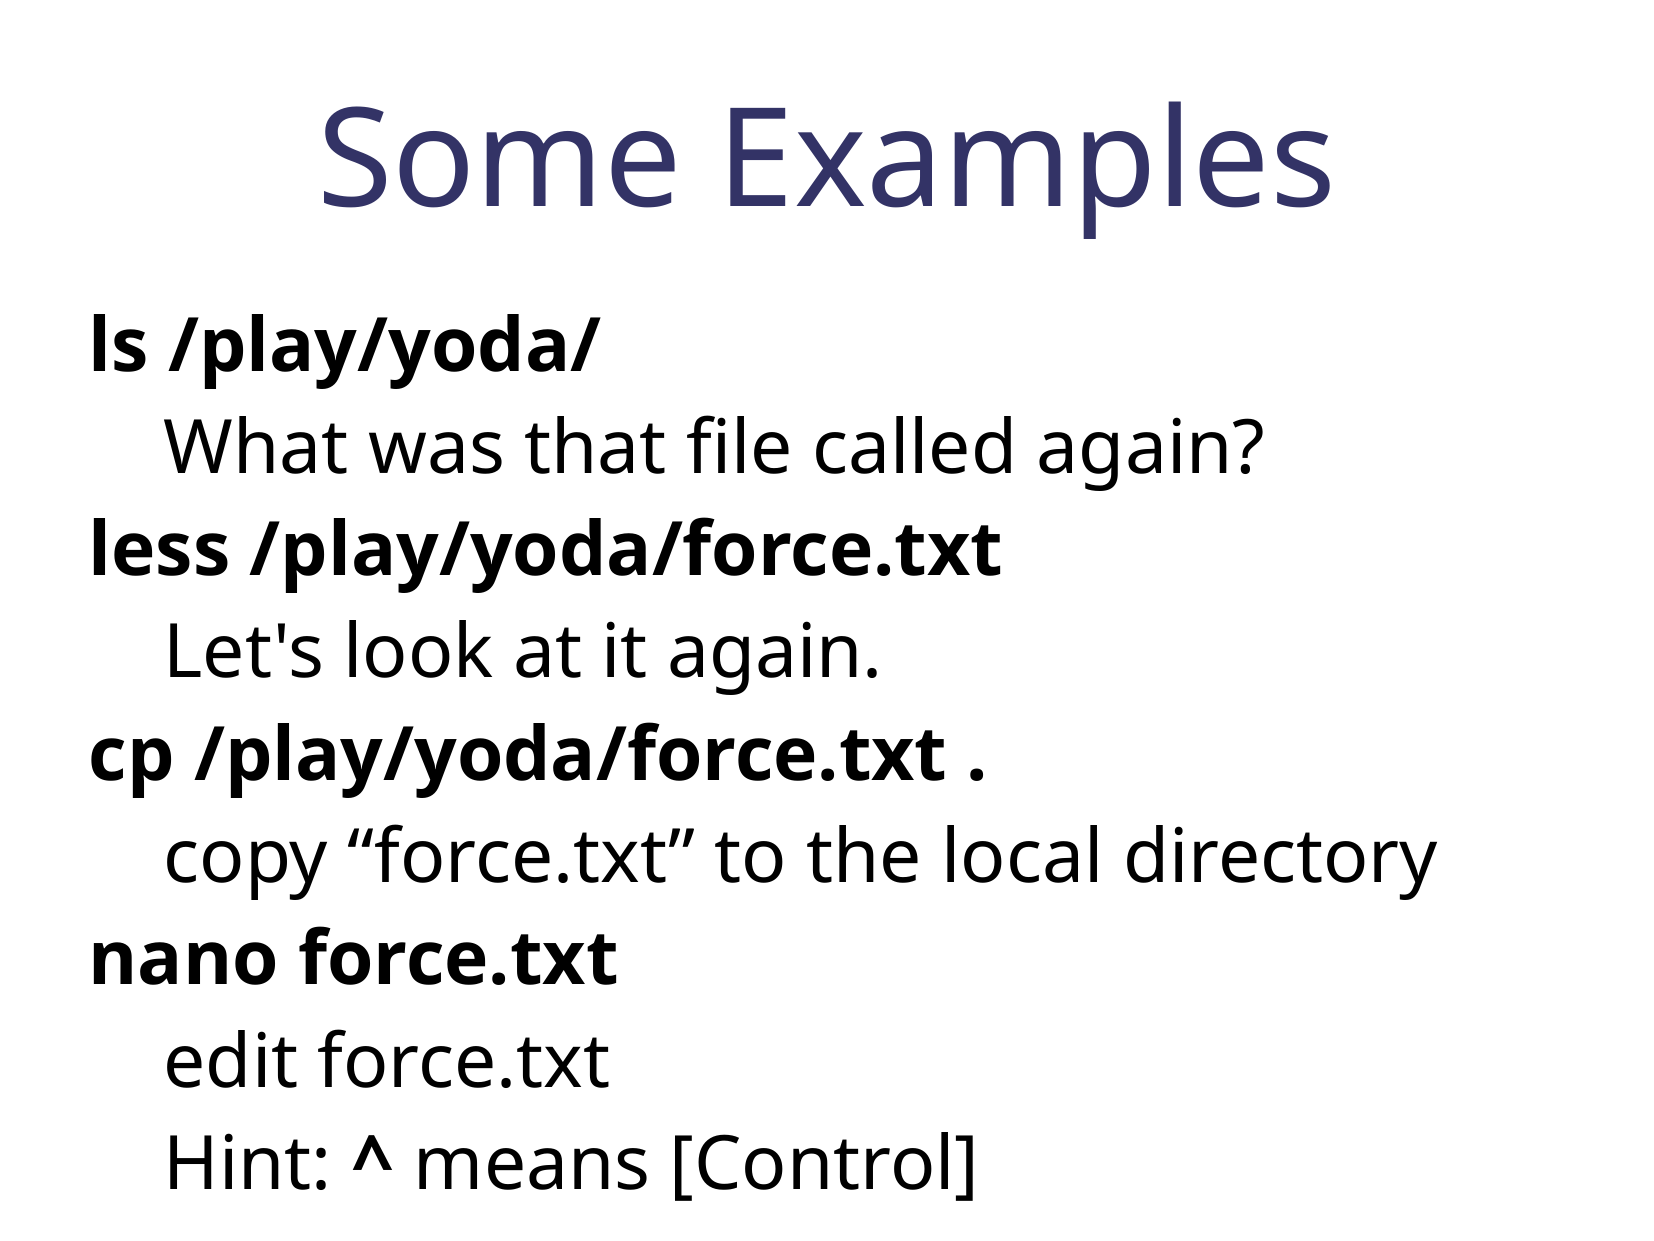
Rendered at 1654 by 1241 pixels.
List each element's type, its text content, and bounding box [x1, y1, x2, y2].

text_box ls /play/yoda/ What was that file called again? less /play/yoda/force.txt Let's look at it again. cp /play/yoda/force.txt . copy “force.txt” to the local directory nano force.txt edit force.txt Hint: ^ means [Control] [74, 283, 1654, 1211]
title Some Examples [0, 56, 1654, 250]
